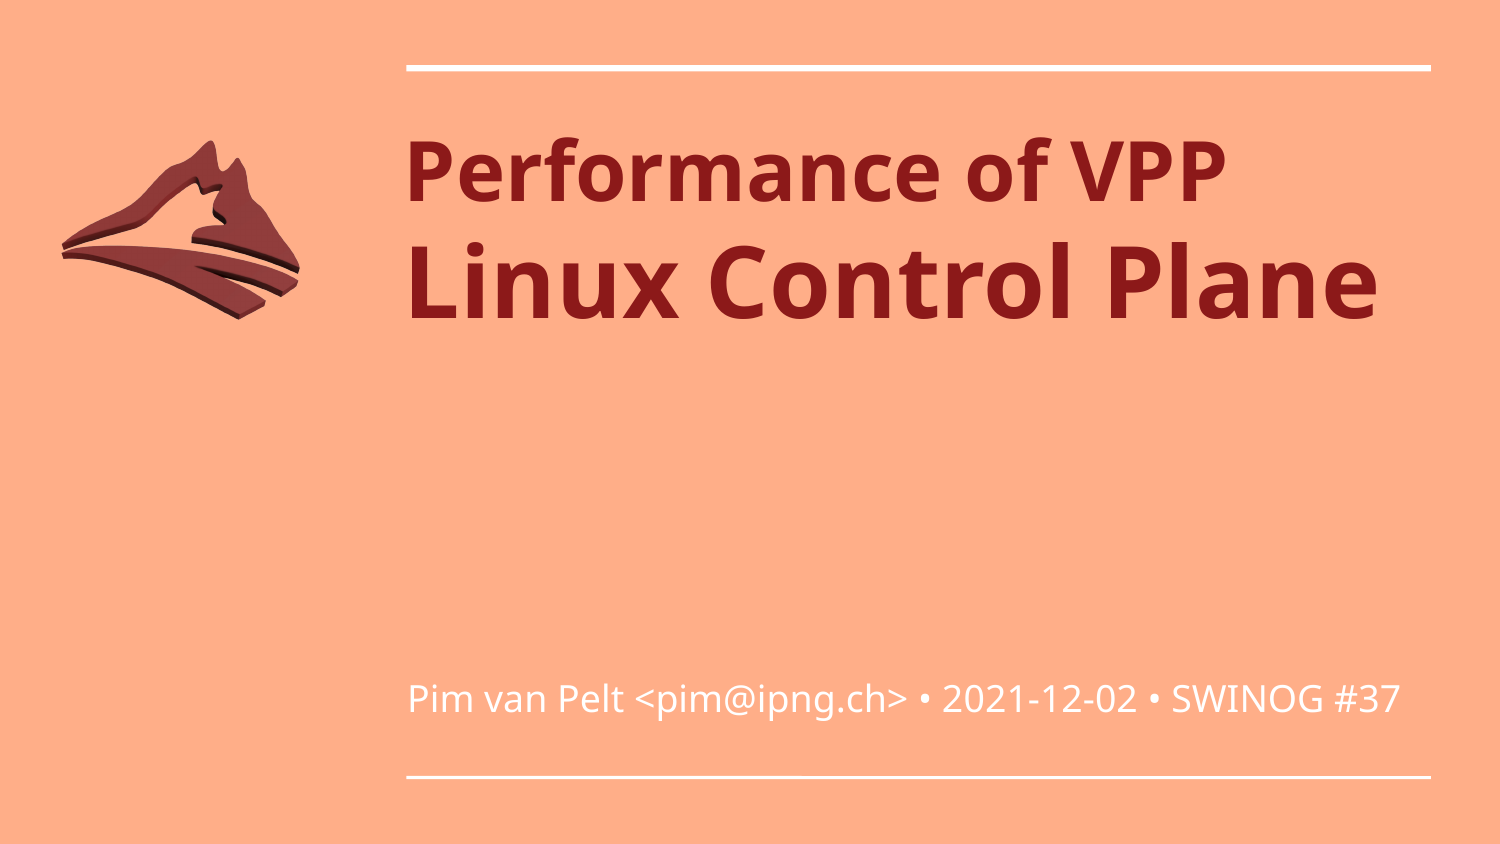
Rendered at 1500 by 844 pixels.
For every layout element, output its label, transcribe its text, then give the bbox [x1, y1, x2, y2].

picture [61, 140, 300, 320]
title Performance of VPP Linux Control Plane [389, 103, 1428, 357]
subtitle Pim van Pelt <pim@ipng.ch> • 2021-12-02 • SWINOG #37 [392, 531, 1431, 735]
